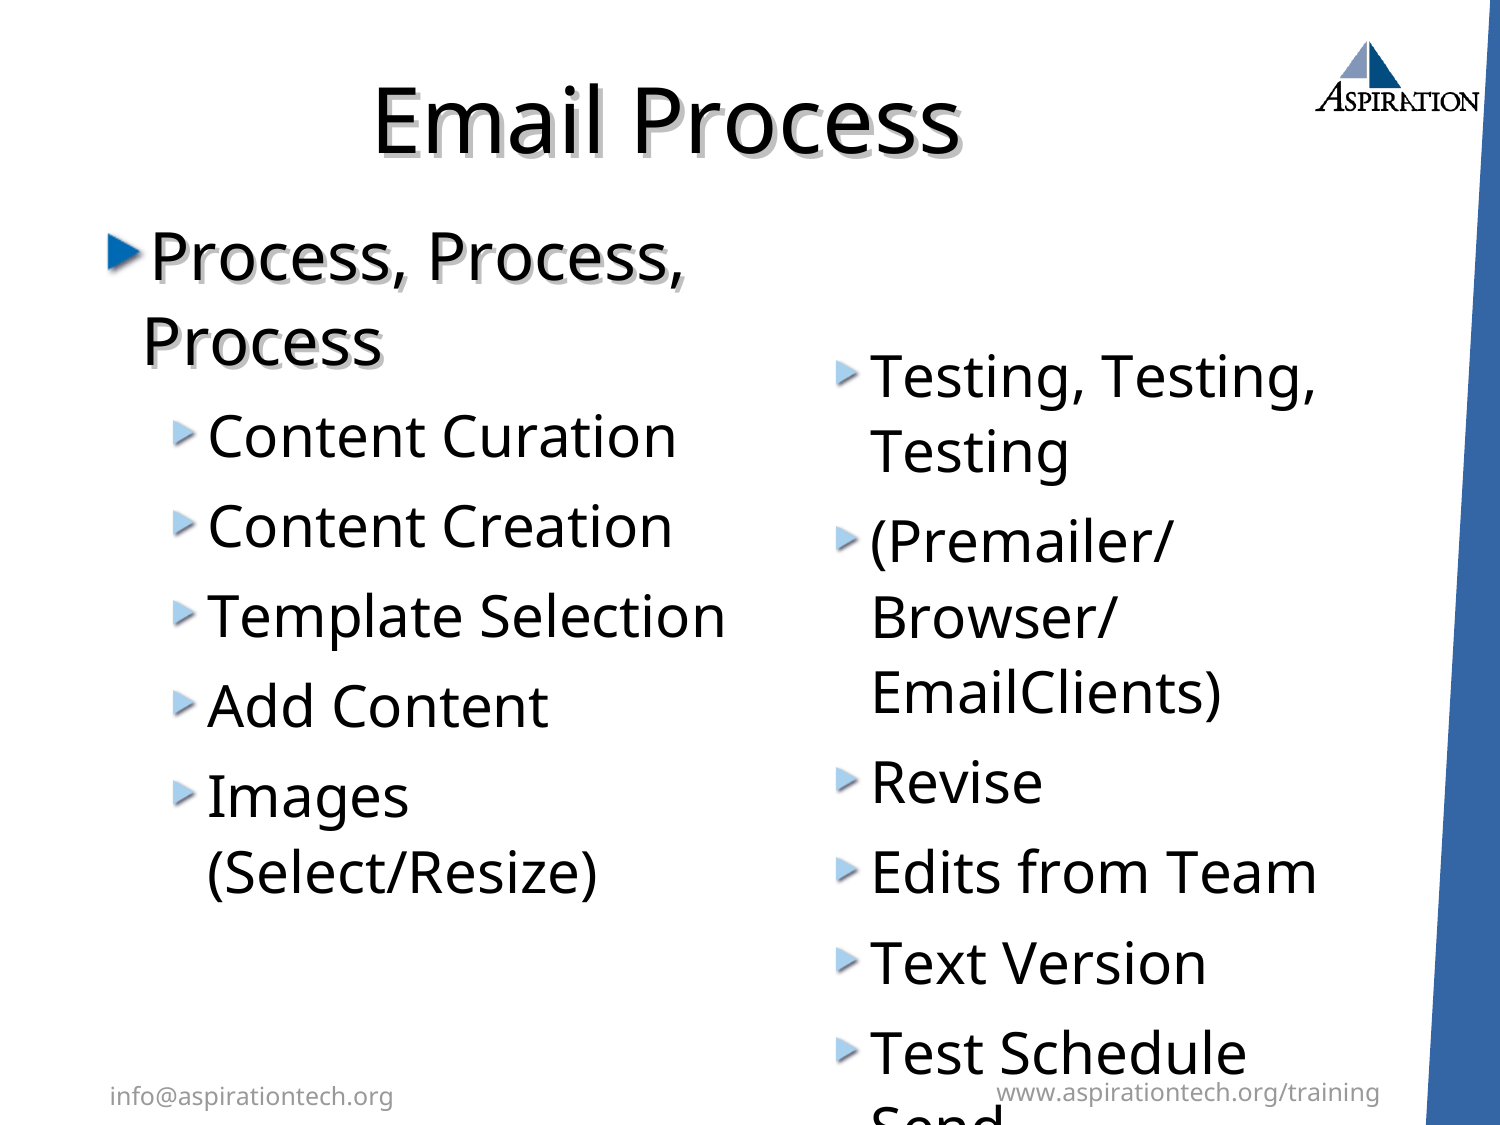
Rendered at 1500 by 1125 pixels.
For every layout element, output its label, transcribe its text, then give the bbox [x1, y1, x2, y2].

picture [834, 1034, 863, 1068]
list Process, Process, Process Content Curation Content Creation Template Selection Add Content Images (Select/Resize) [49, 209, 732, 905]
picture [1315, 41, 1480, 120]
title Email Process [49, 19, 1284, 206]
list Testing, Testing, Testing (Premailer/Browser/EmailClients) Revise Edits from Team Text Version Test Schedule Send [712, 333, 1395, 1011]
